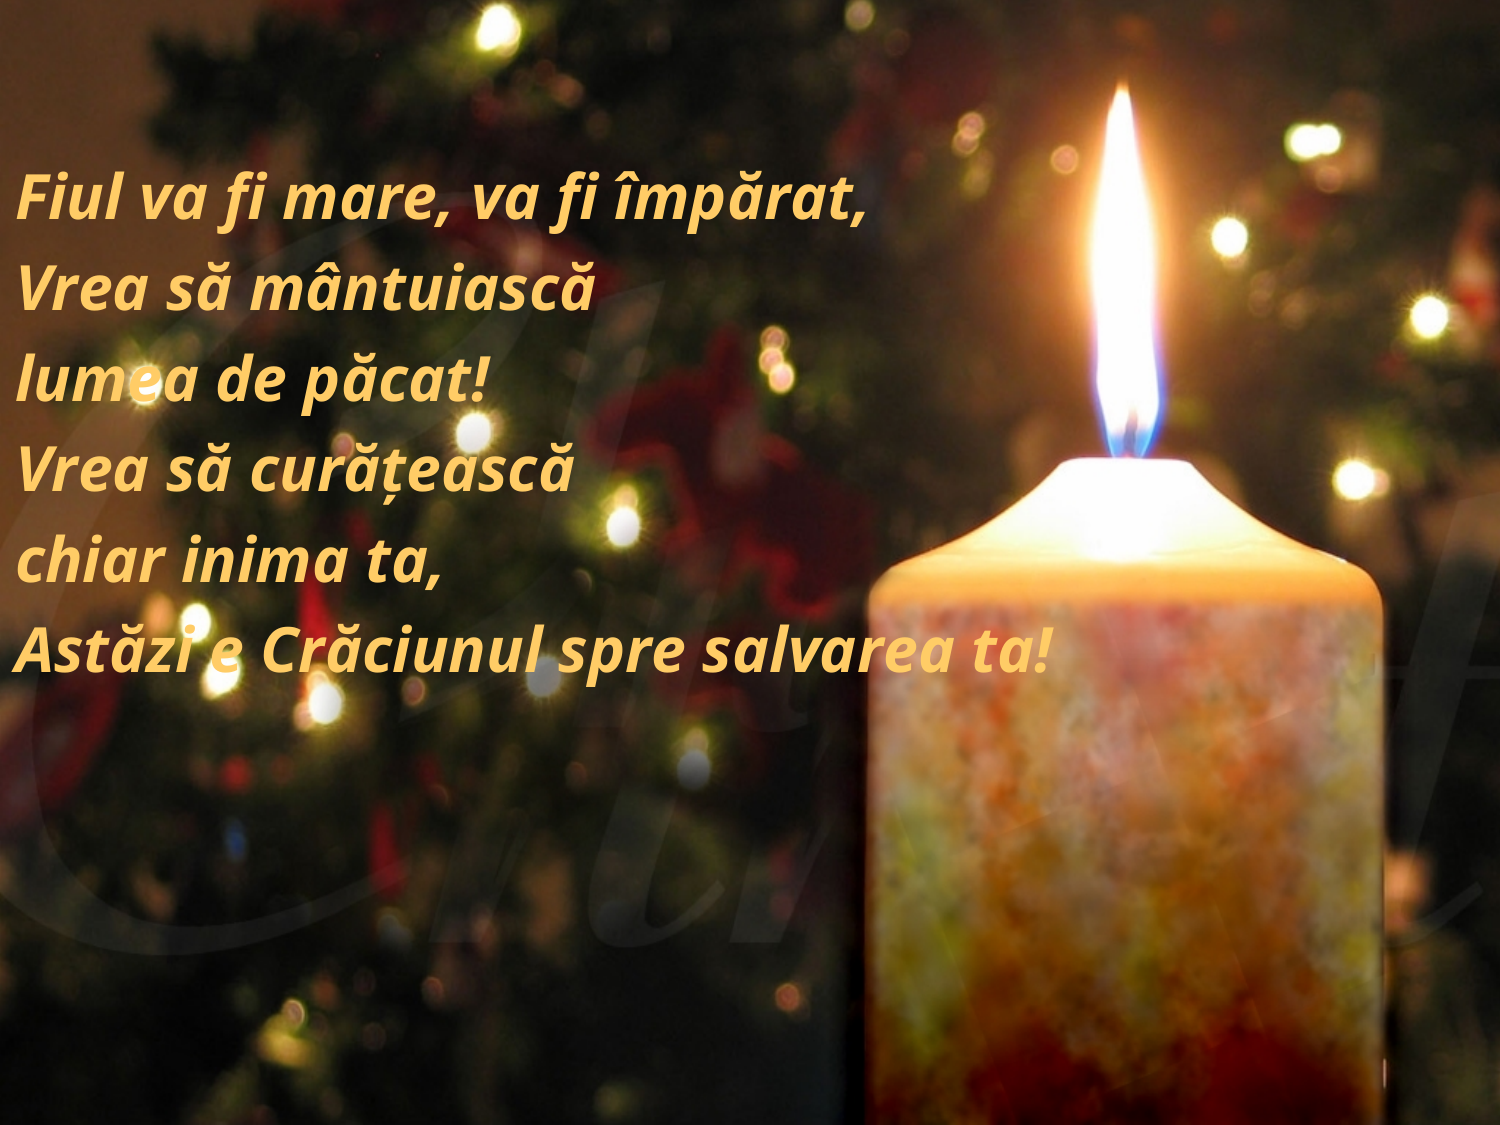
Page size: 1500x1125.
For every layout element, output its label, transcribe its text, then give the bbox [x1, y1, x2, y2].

text_box Fiul va fi mare, va fi împărat, Vrea să mântuiască lumea de păcat! Vrea să curăţească chiar inima ta, Astăzi e Crăciunul spre salvarea ta! [0, 149, 1263, 788]
picture [0, 0, 1500, 1125]
